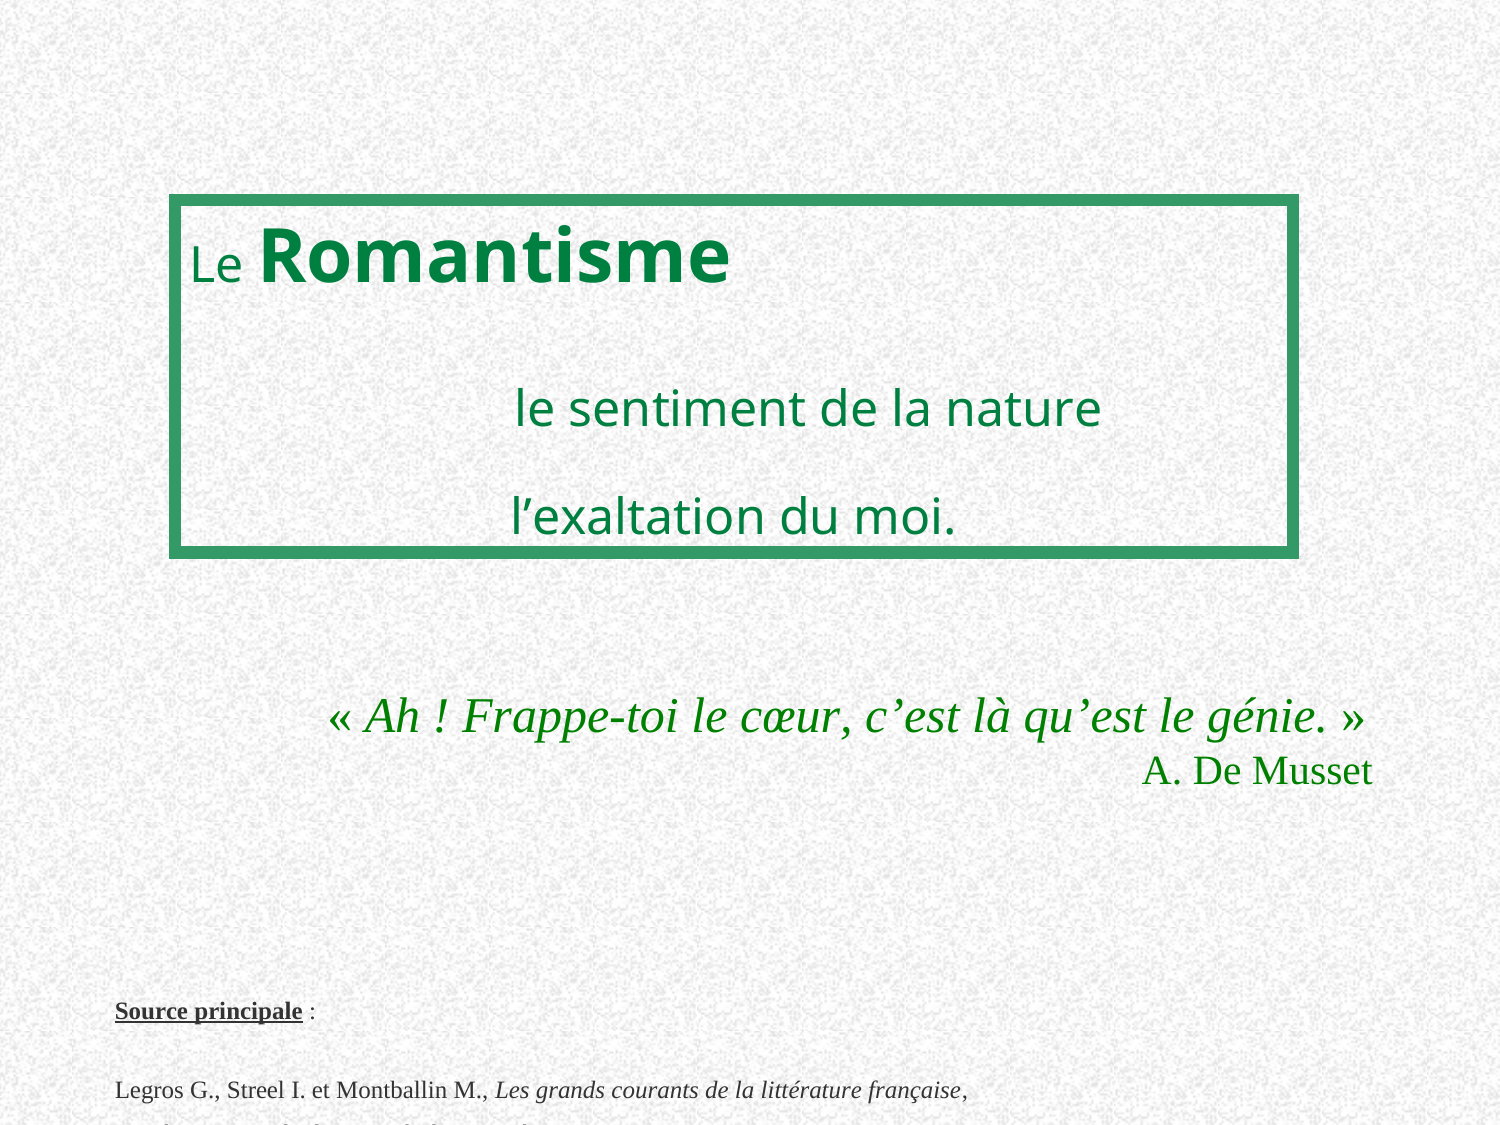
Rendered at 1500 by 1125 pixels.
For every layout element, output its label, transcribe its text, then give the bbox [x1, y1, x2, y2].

text_box Source principale : Legros G., Streel I. et Montballin M., Les grands courants de la littérature française, Actualquarto, SA Ed. Altiora Averbode, 2003. isbn : 90-317-1970-6 [99, 975, 1026, 1125]
picture [0, 0, 1500, 1125]
text_box « Ah ! Frappe-toi le cœur, c’est là qu’est le génie. » A. De Musset [312, 675, 1388, 801]
text_box Le Romantisme le sentiment de la nature l’exaltation du moi. [174, 200, 1293, 553]
